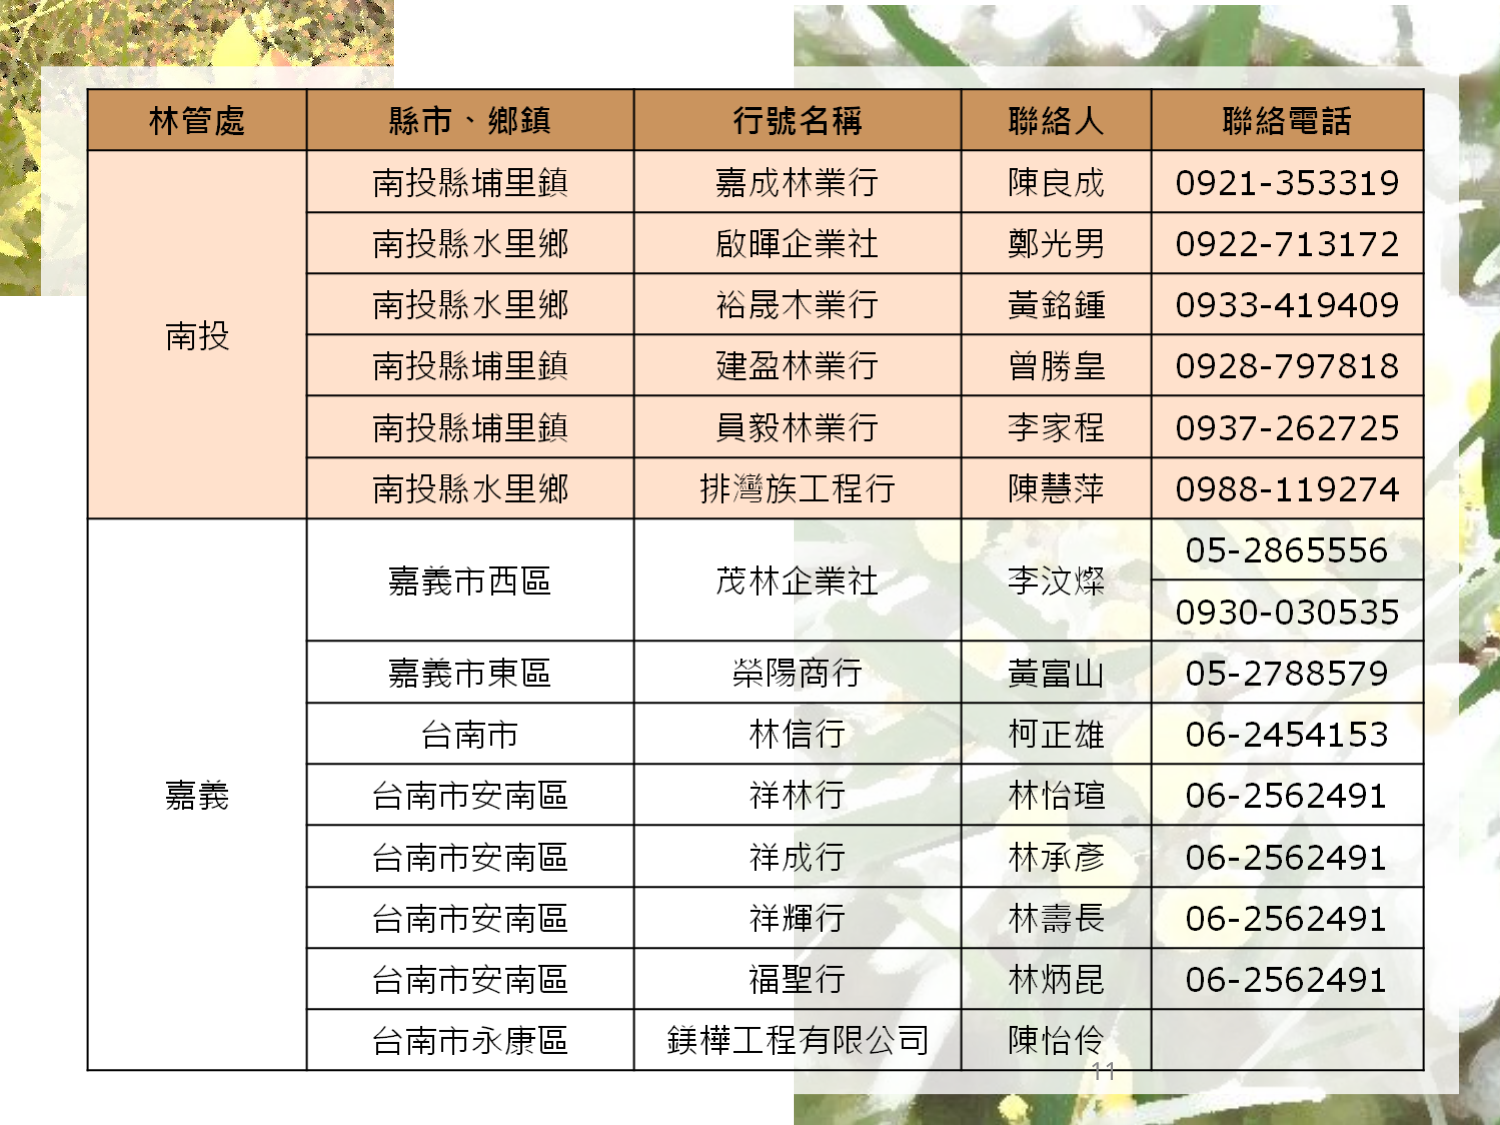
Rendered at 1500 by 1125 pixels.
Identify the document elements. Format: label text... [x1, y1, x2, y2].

picture [73, 75, 1438, 1086]
text_box 11 [1074, 1042, 1426, 1103]
text_box [41, 66, 1459, 1094]
